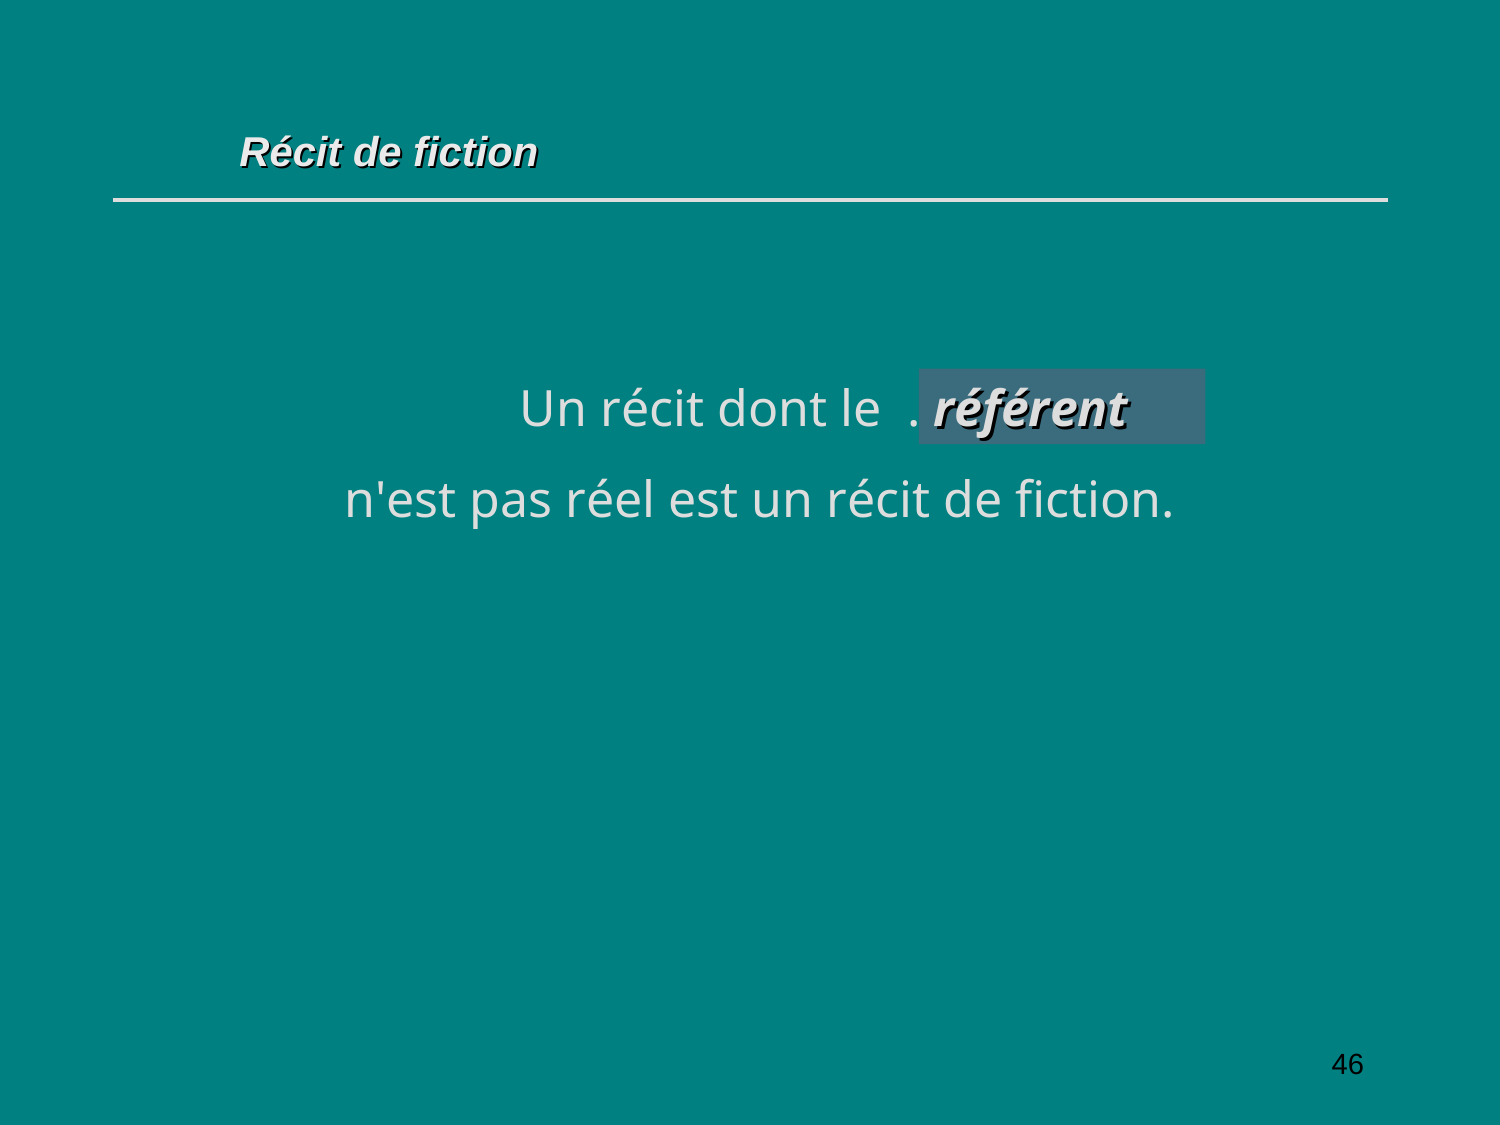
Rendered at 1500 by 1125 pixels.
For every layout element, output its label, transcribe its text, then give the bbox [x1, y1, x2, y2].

text_box Un récit dont le . . . n'est pas réel est un récit de fiction. [182, 368, 1338, 536]
text_box référent [918, 368, 1206, 445]
text_box Récit de fiction [224, 116, 554, 183]
